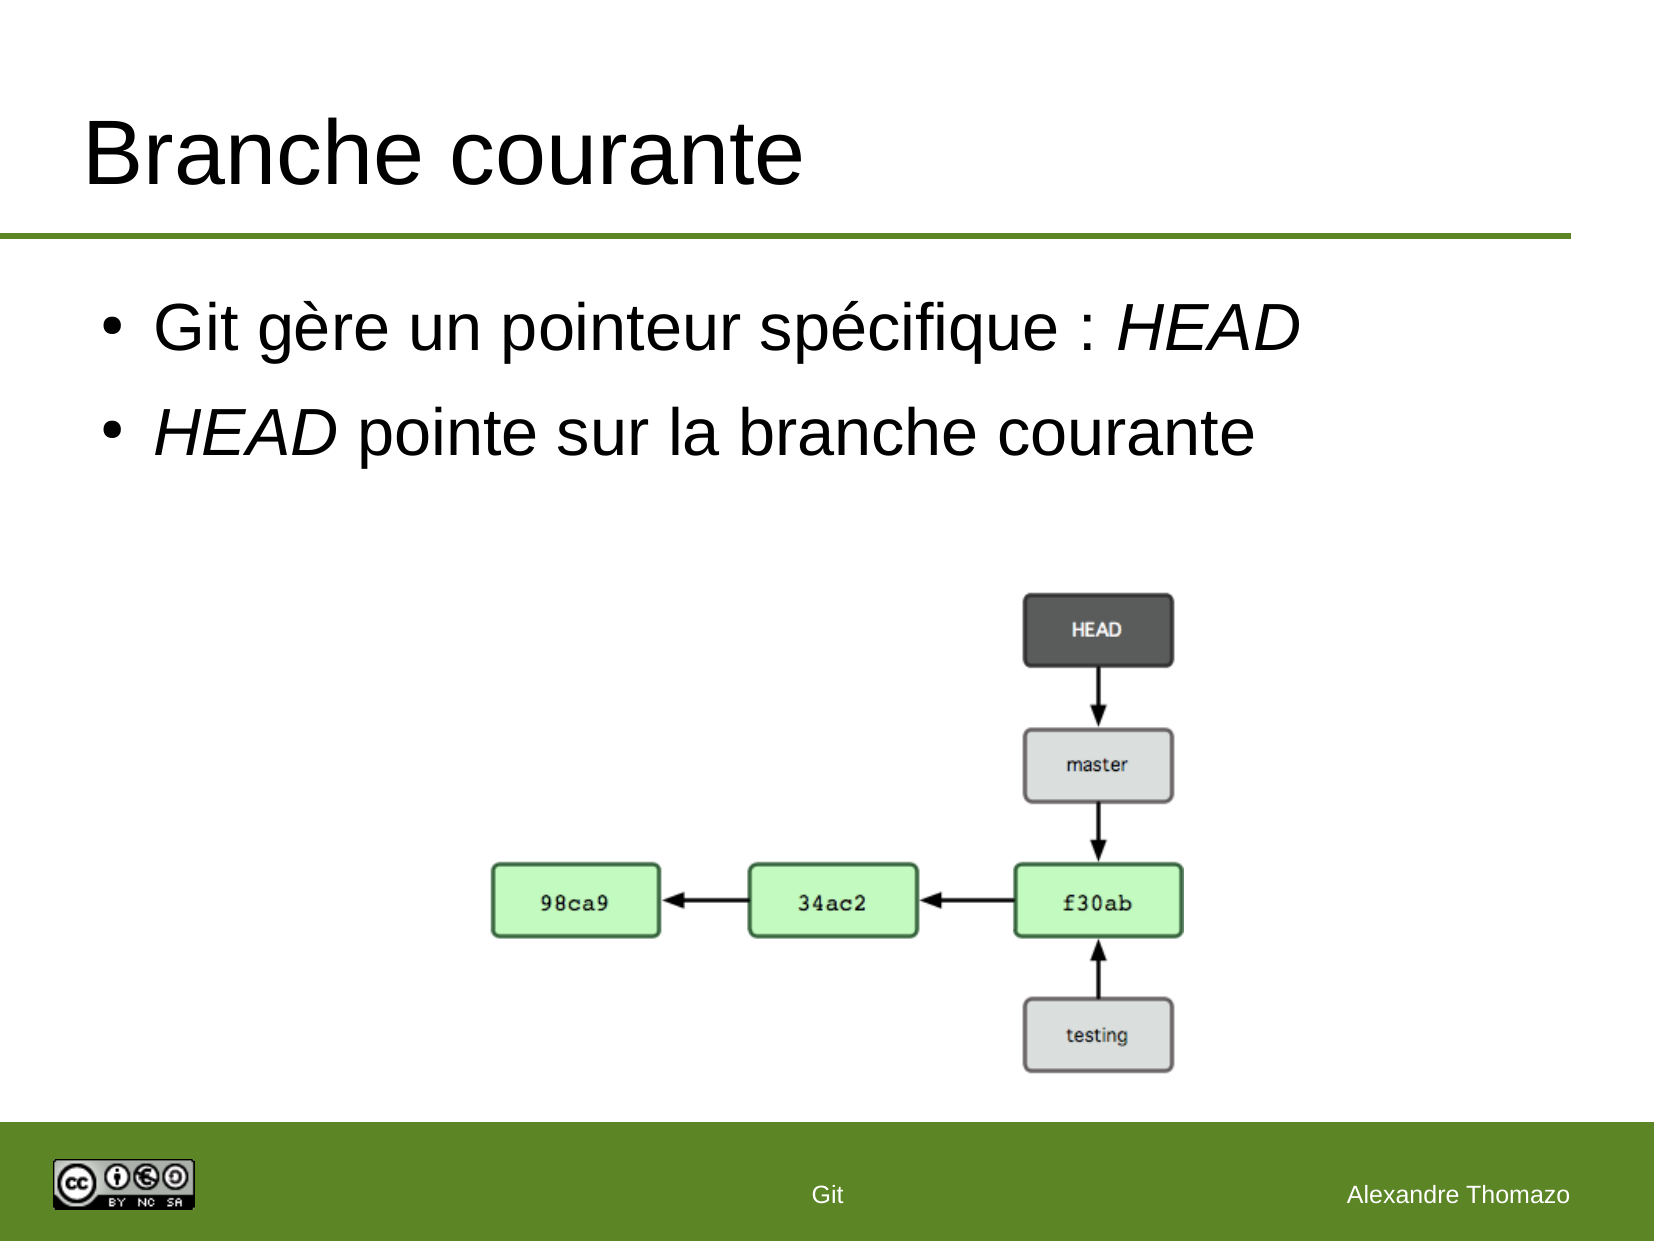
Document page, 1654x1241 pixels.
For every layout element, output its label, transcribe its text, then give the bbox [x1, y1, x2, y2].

picture [488, 1010, 1184, 1075]
title Branche courante [82, 49, 1571, 257]
list Git gère un pointeur spécifique : HEAD HEAD pointe sur la branche courante [82, 290, 1538, 1010]
picture [53, 1159, 195, 1210]
